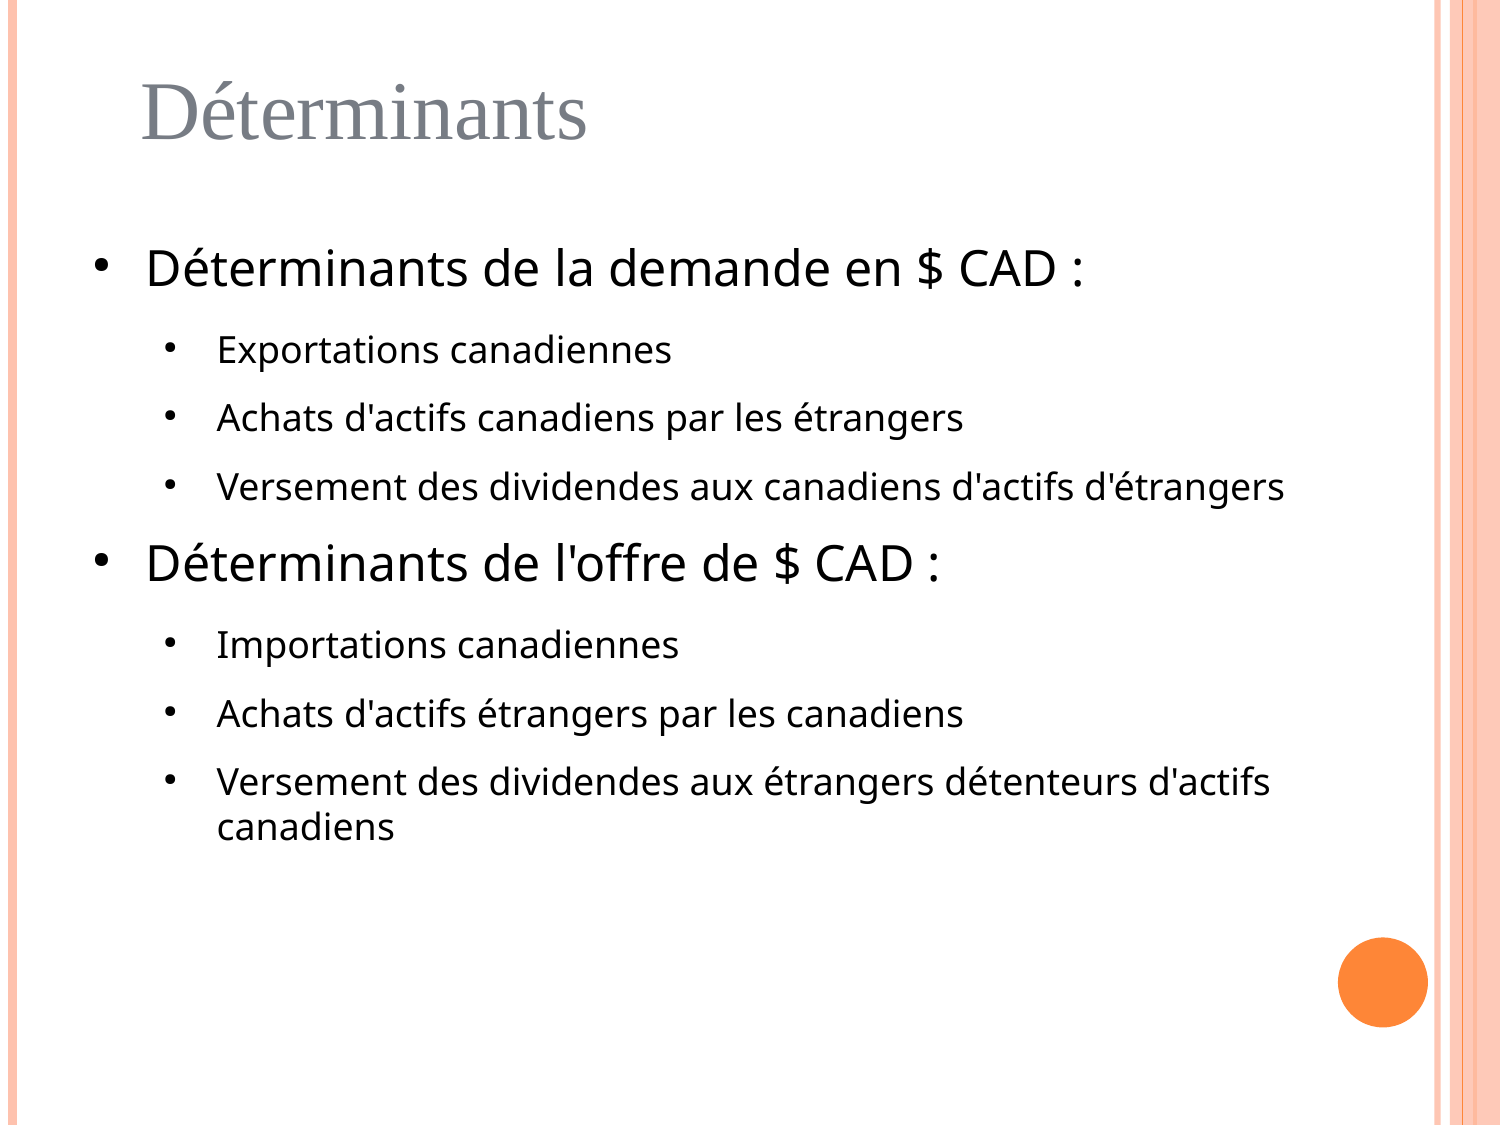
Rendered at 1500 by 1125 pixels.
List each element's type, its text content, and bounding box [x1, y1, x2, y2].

text_box Déterminants [124, 37, 1400, 175]
list Déterminants de la demande en $ CAD : Exportations canadiennes Achats d'actifs canadiens par les étrangers Versement des dividendes aux canadiens d'actifs d'étrangers Déterminants de l'offre de $ CAD : Importations canadiennes Achats d'actifs étrangers par les canadiens Versement des dividendes aux étrangers détenteurs d'actifs canadiens [75, 236, 1425, 1063]
